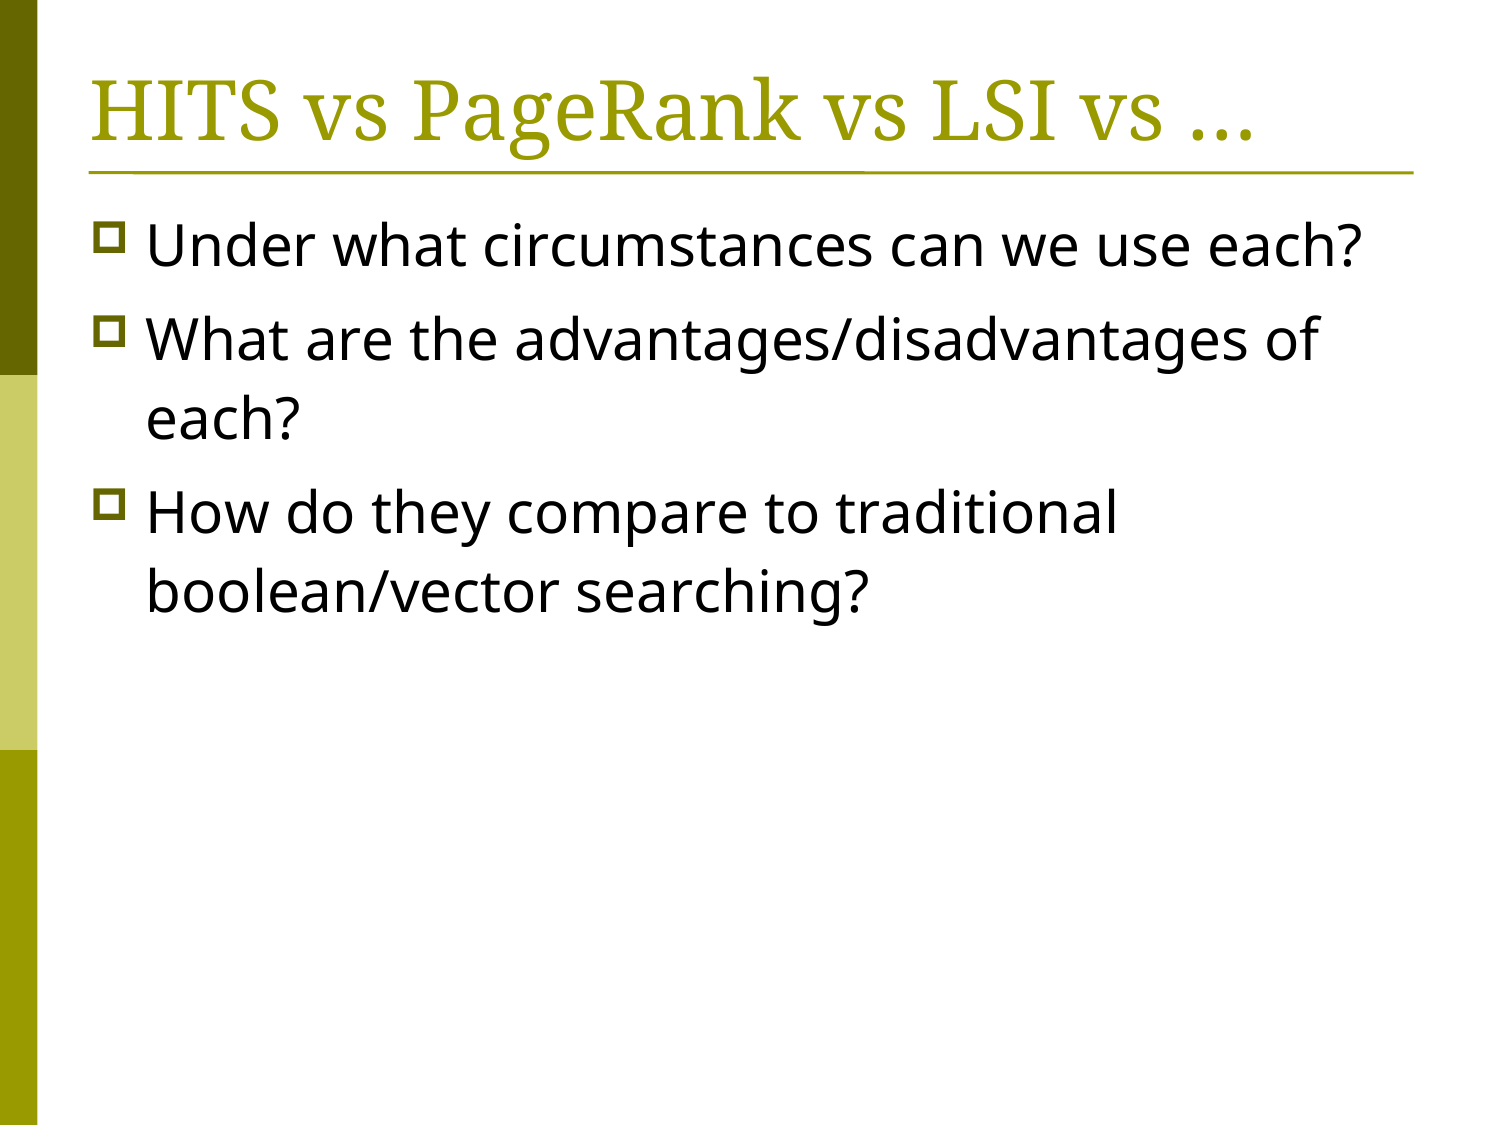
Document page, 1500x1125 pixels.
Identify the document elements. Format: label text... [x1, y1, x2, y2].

title HITS vs PageRank vs LSI vs … [75, 45, 1426, 173]
list Under what circumstances can we use each? What are the advantages/disadvantages of each? How do they compare to traditional boolean/vector searching? [75, 196, 1426, 1006]
